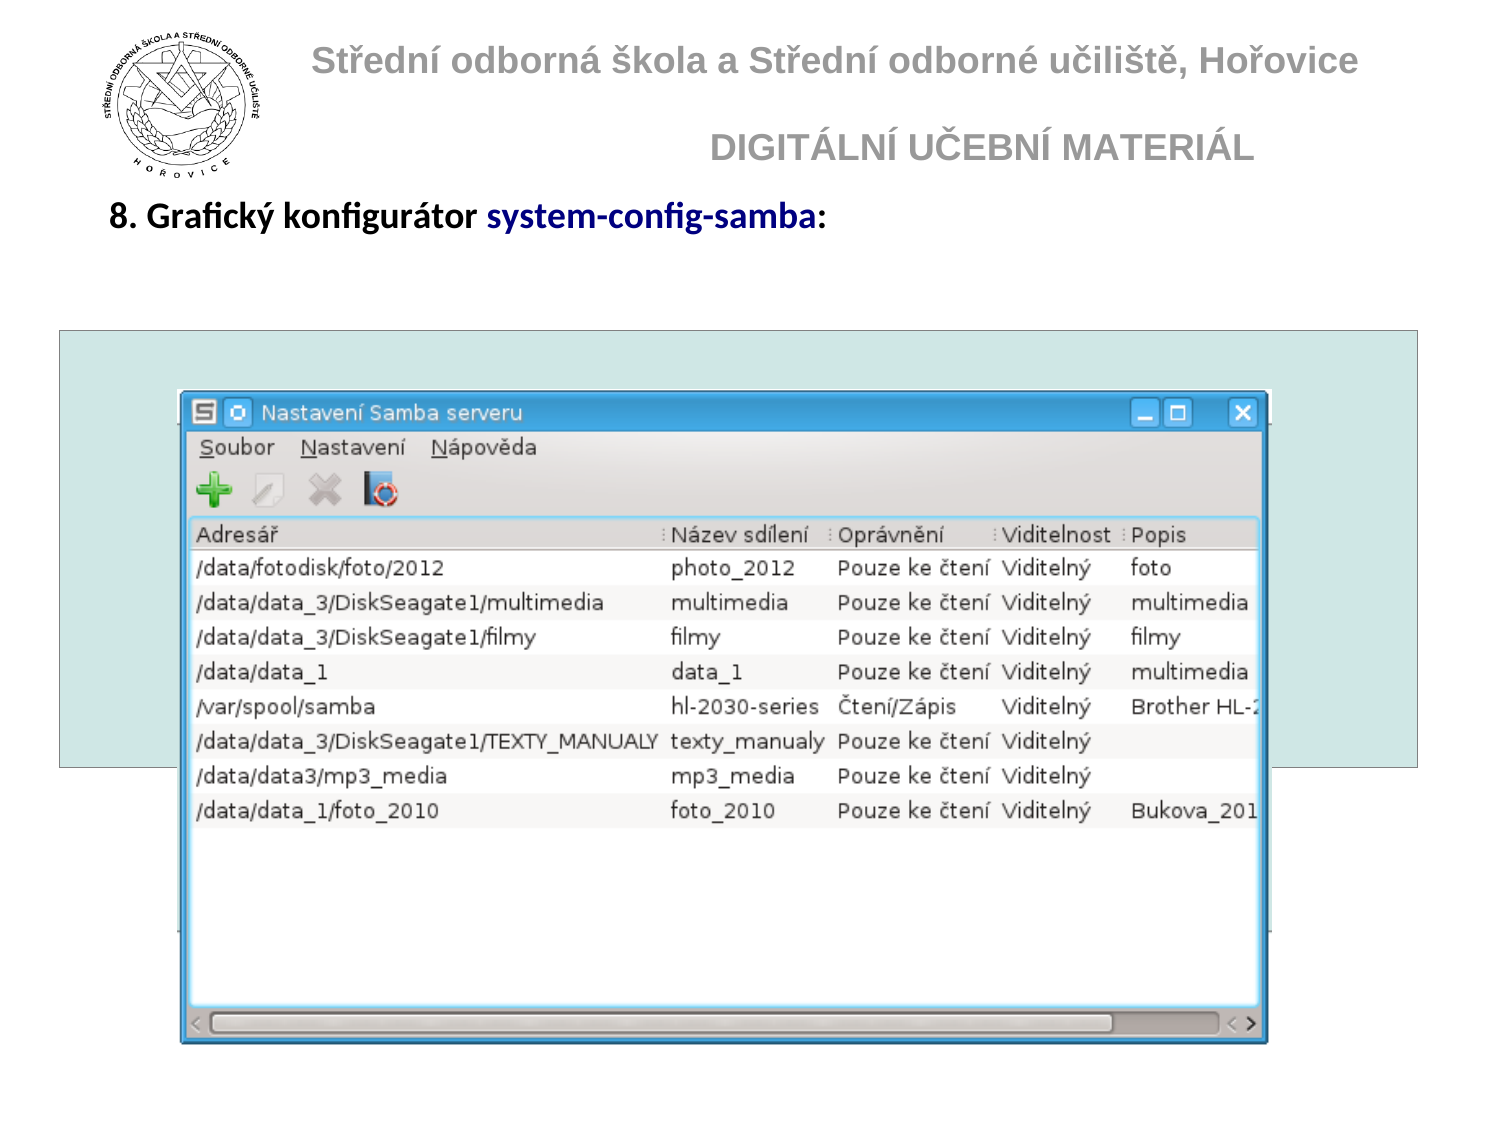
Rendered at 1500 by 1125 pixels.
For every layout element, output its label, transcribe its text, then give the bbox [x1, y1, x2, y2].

picture [102, 31, 260, 178]
text_box 8. Grafický konfigurátor system-config-samba: [94, 187, 1453, 272]
text_box [59, 330, 1418, 768]
picture [177, 389, 1272, 1053]
